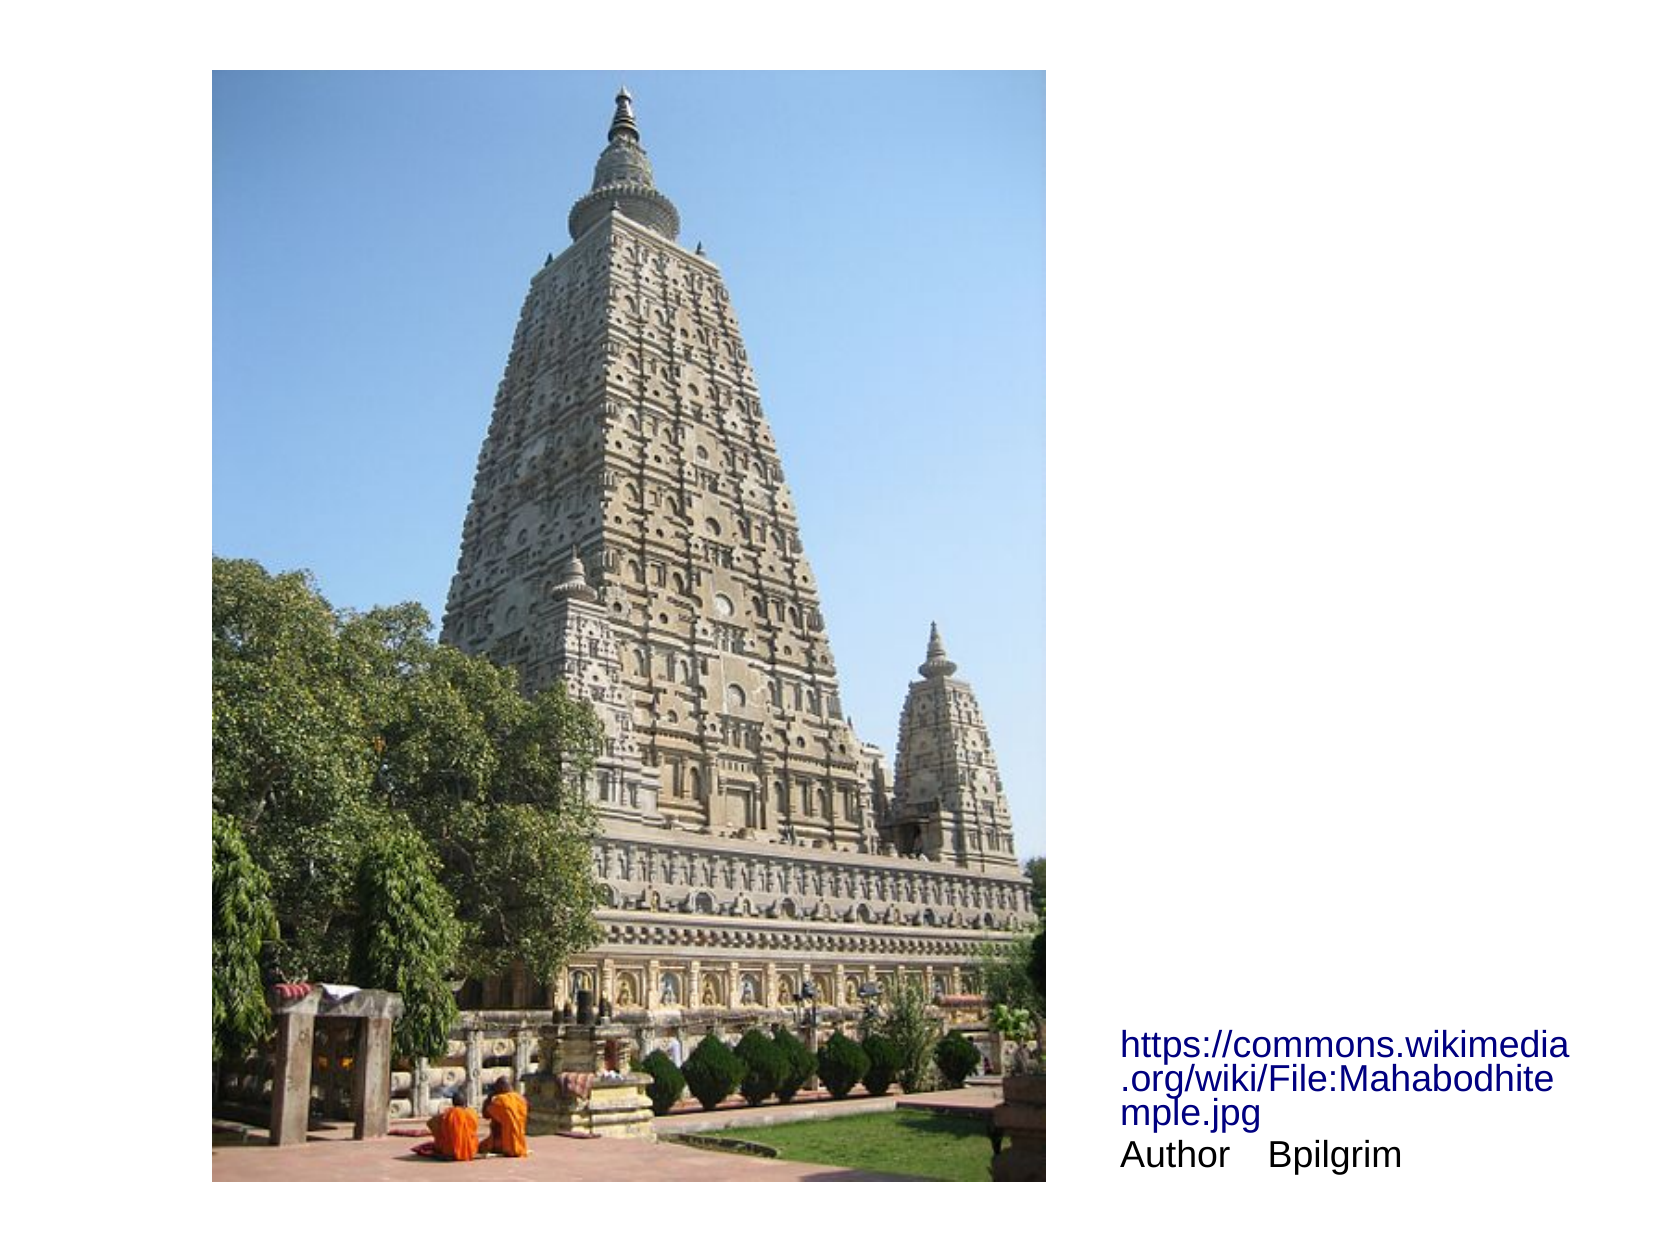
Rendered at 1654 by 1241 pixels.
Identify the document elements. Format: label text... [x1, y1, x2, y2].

text_box https://commons.wikimedia.org/wiki/File:Mahabodhitemple.jpg Author Bpilgrim [1105, 1015, 1595, 1193]
picture [212, 70, 1046, 1182]
